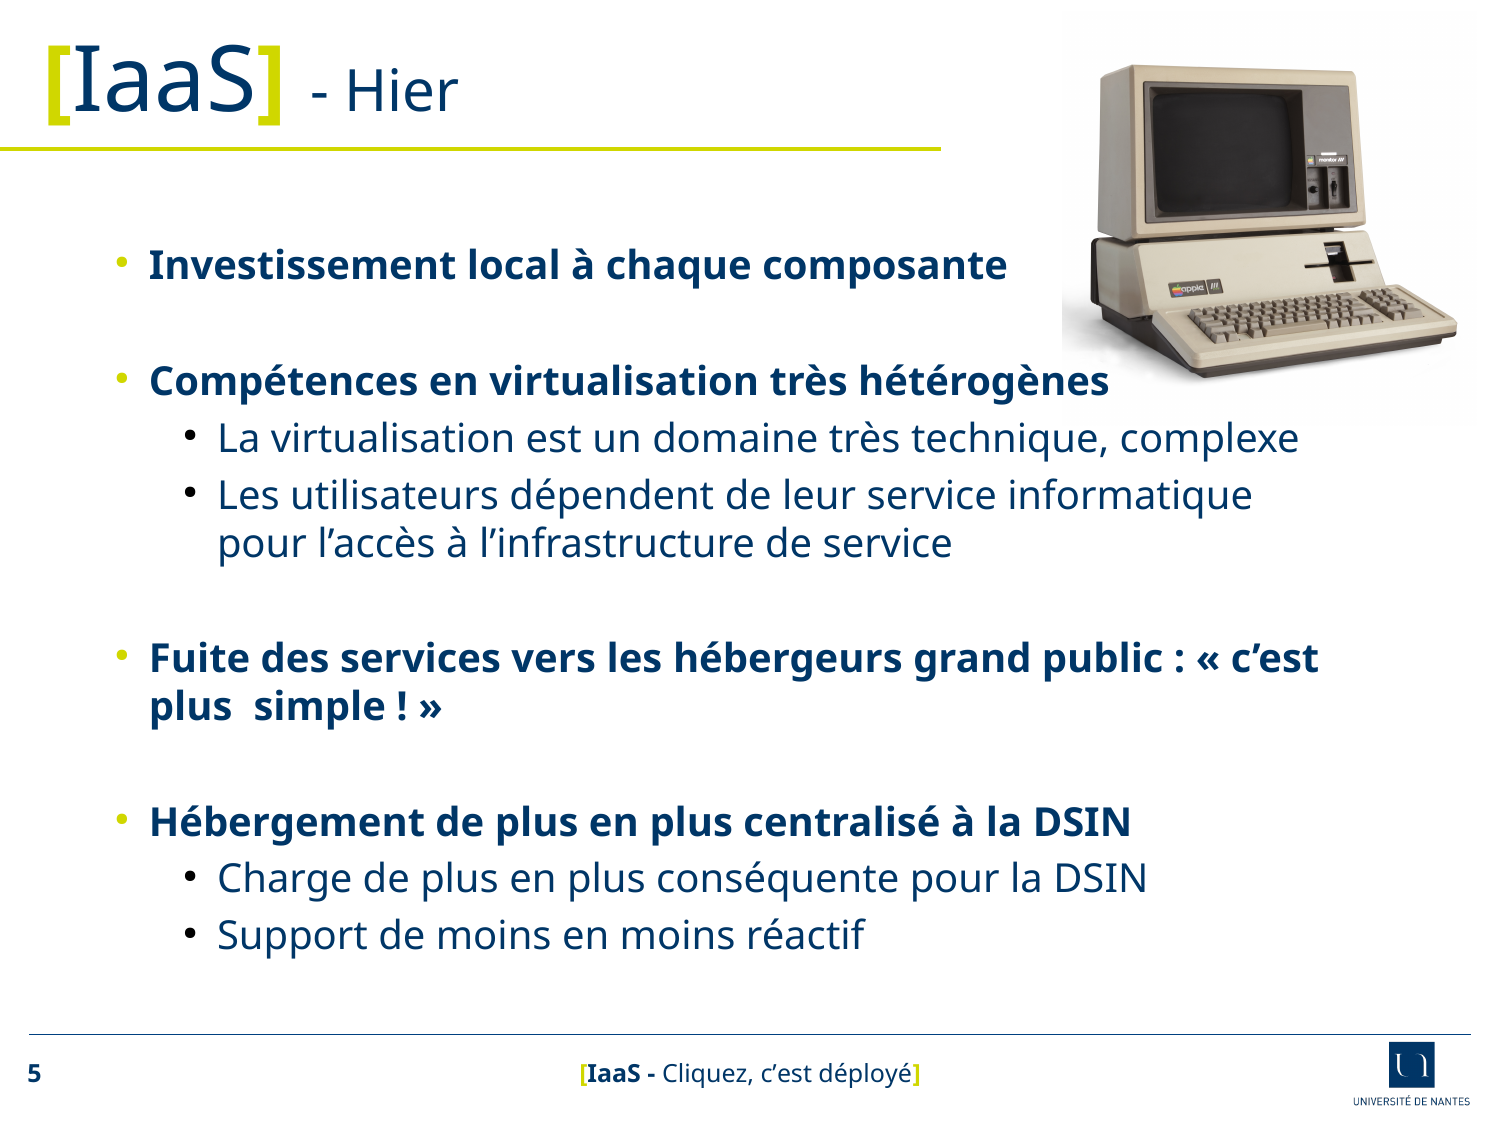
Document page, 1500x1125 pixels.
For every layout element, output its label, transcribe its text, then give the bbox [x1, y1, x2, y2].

picture [1062, 11, 1477, 426]
text_box [IaaS - Cliquez, c’est déployé] [0, 1042, 1500, 1103]
list [IaaS] - Hier [27, 0, 1348, 149]
list Investissement local à chaque composante Compétences en virtualisation très hétérogènes La virtualisation est un domaine très technique, complexe Les utilisateurs dépendent de leur service informatique pour l’accès à l’infrastructure de service Fuite des services vers les hébergeurs grand public : « c’est plus simple ! » Hébergement de plus en plus centralisé à la DSIN Charge de plus en plus conséquente pour la DSIN Support de moins en moins réactif [100, 231, 1353, 976]
